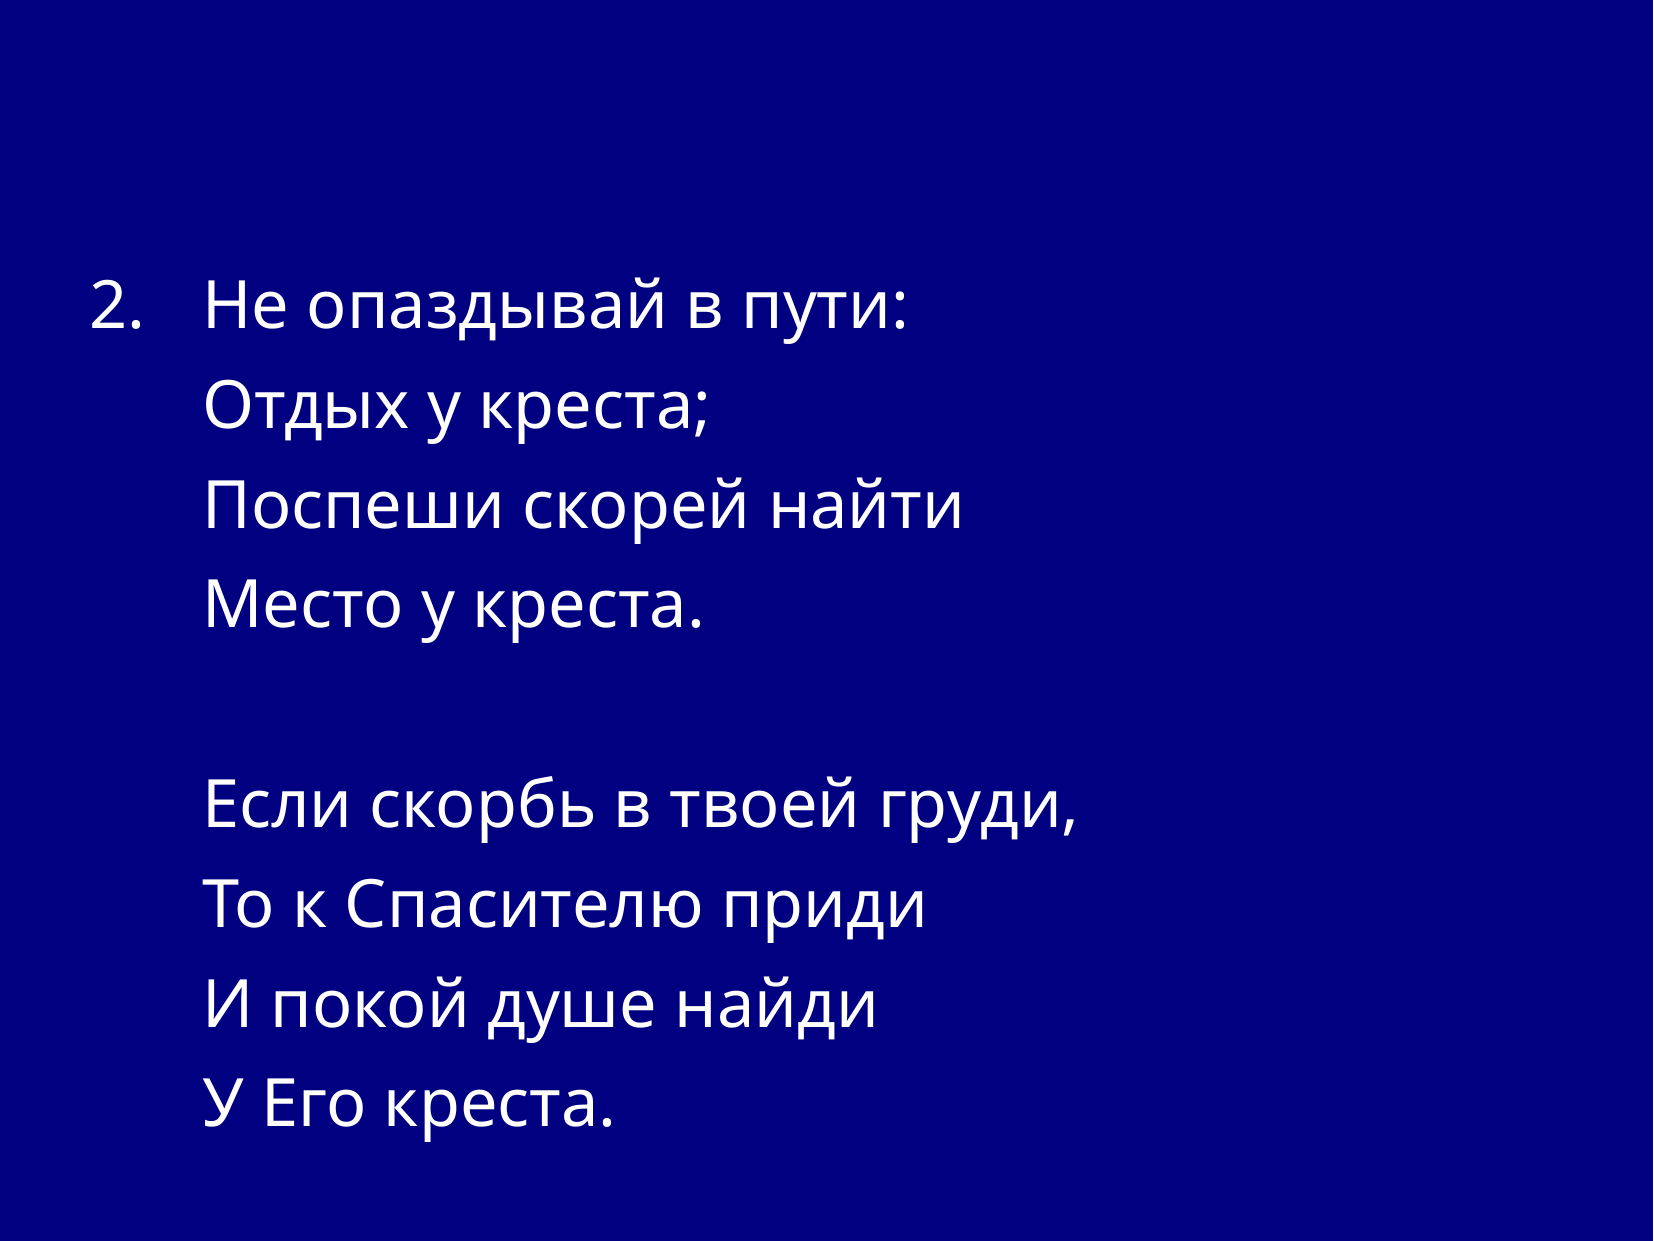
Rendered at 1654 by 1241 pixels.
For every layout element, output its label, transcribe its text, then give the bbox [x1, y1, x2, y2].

text_box 2. Не опаздывай в пути: Отдых у креста; Поспеши скорей найти Место у креста. Если скорбь в твоей груди, То к Спасителю приди И покой душе найди У Его креста. [75, 150, 1576, 1163]
